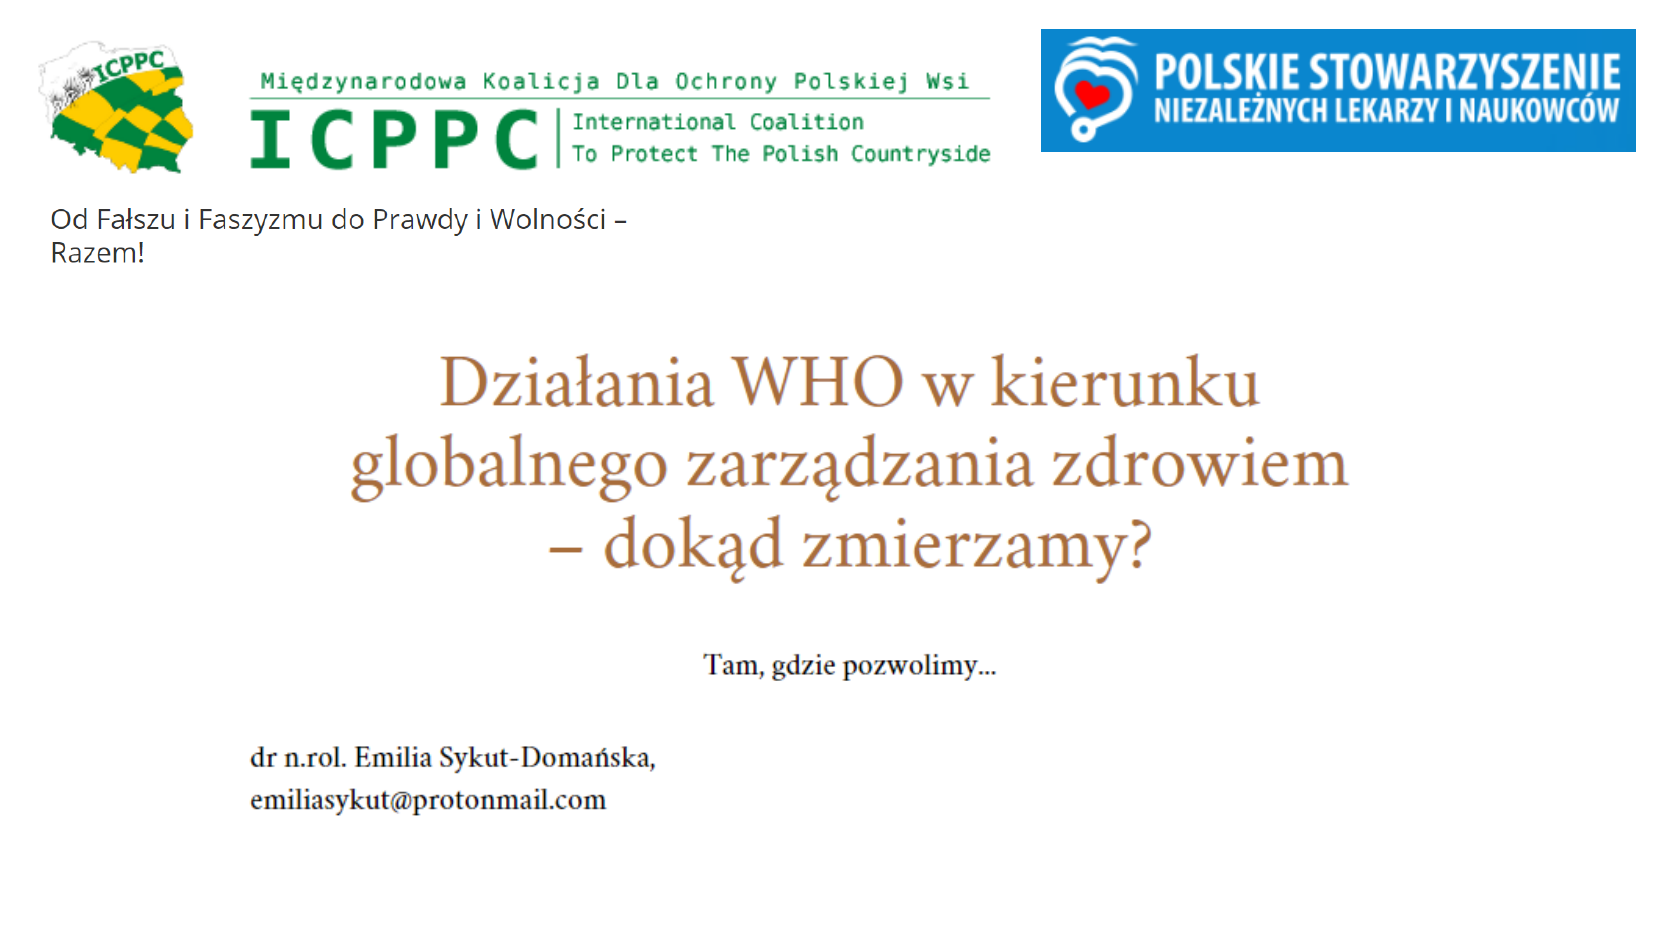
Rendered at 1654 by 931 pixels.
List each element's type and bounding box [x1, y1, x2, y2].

picture [1041, 29, 1636, 152]
picture [30, 29, 1008, 196]
picture [45, 204, 631, 271]
picture [236, 285, 1381, 826]
